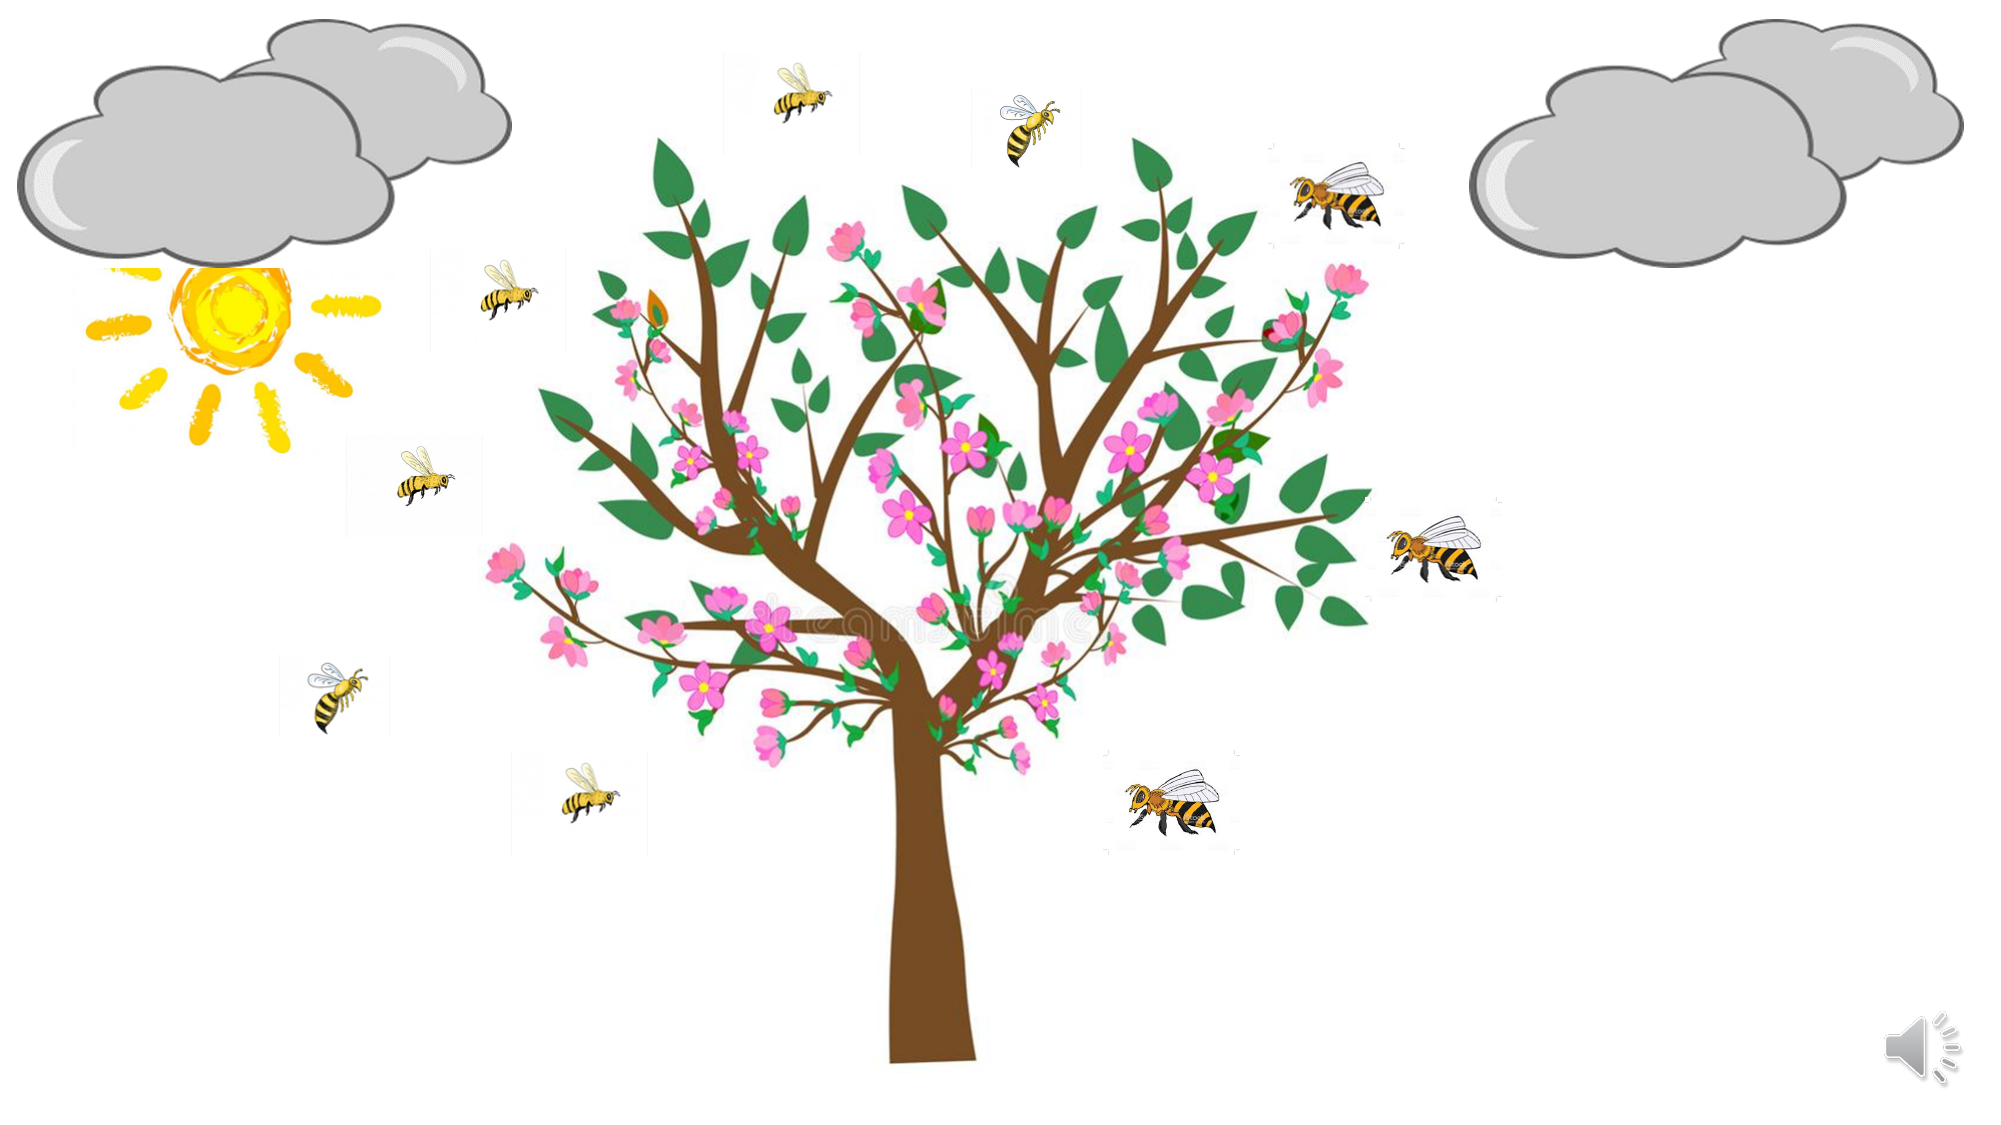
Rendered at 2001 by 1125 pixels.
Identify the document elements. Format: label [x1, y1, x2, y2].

picture [279, 654, 390, 737]
picture [17, 19, 1502, 1074]
picture [1884, 1009, 1965, 1090]
picture [1469, 19, 1964, 268]
